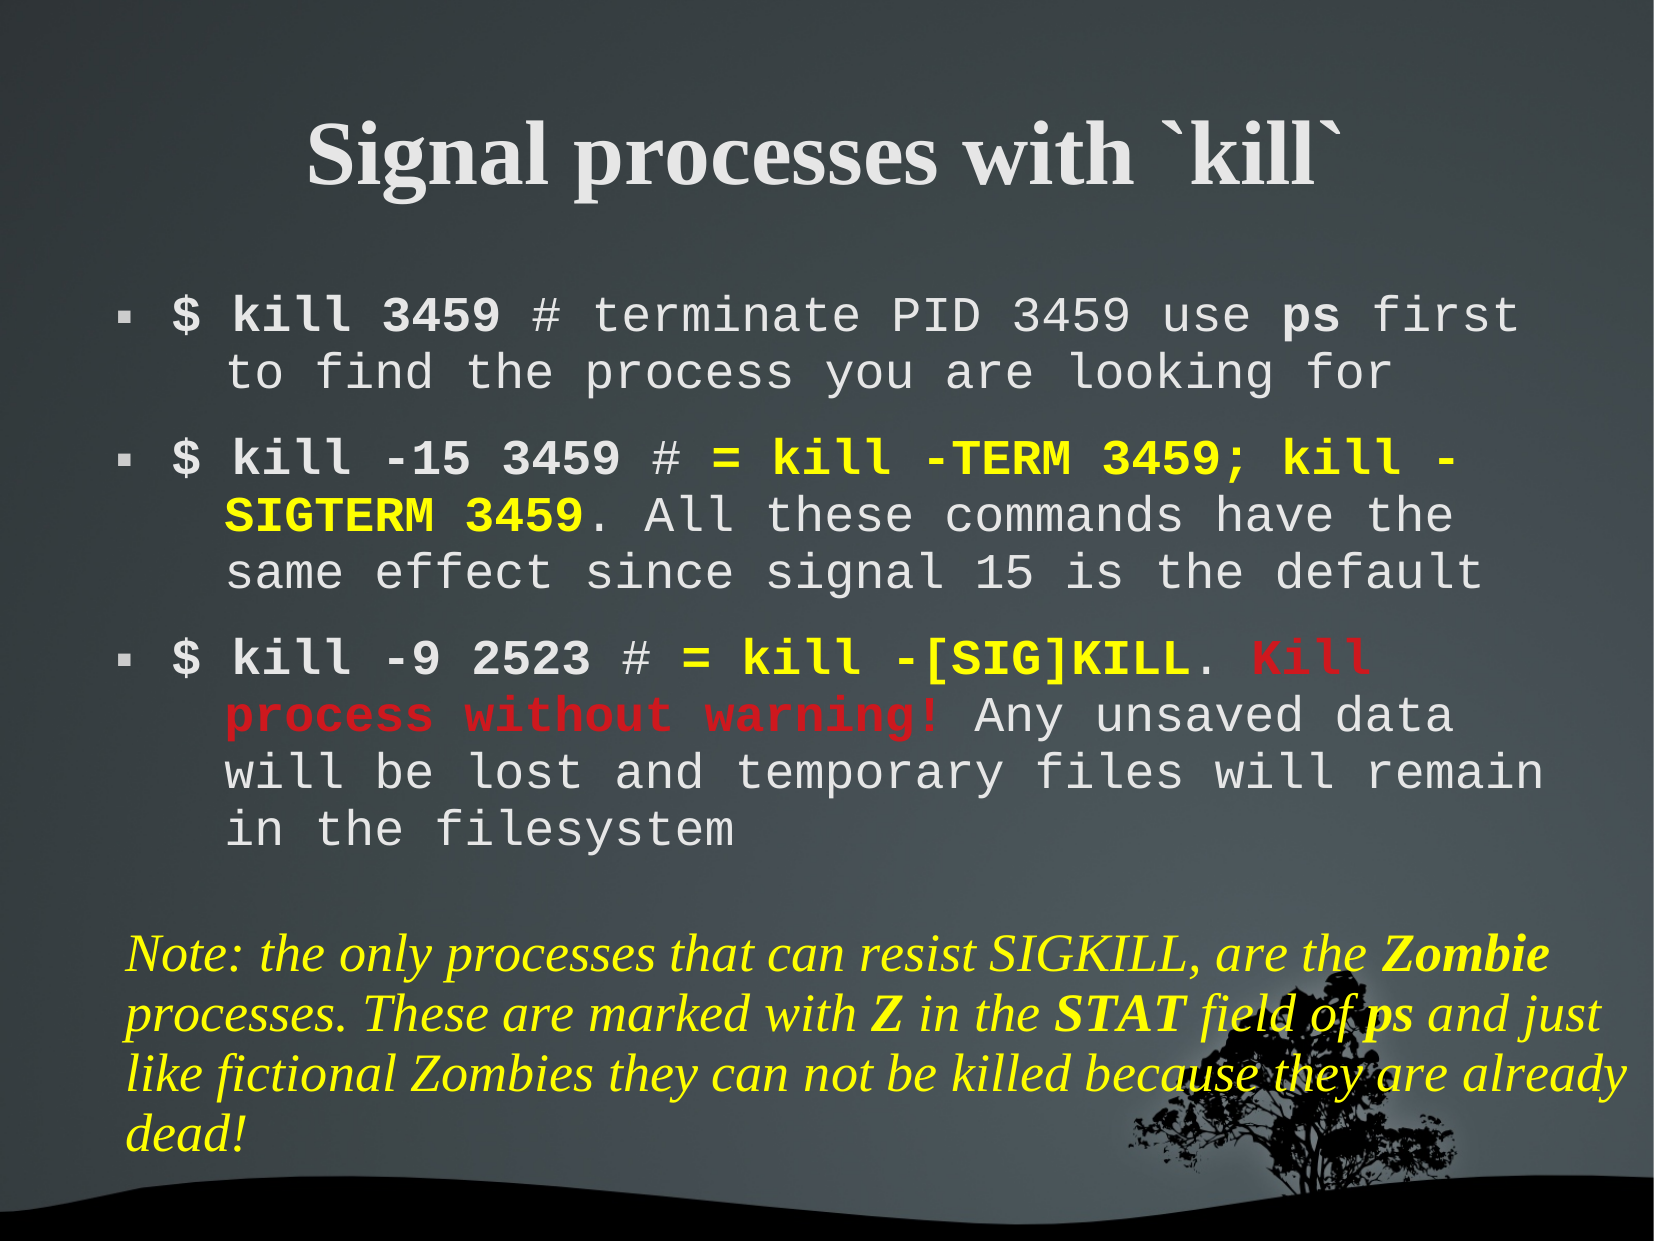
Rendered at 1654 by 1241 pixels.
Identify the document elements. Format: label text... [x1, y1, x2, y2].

text_box Note: the only processes that can resist SIGKILL, are the Zombie processes. These are marked with Z in the STAT field of ps and just like fictional Zombies they can not be killed because they are already dead! [54, 922, 1630, 1164]
picture [0, 0, 1654, 1241]
list $ kill 3459 # terminate PID 3459 use ps first to find the process you are looking for $ kill -15 3459 # = kill -TERM 3459; kill -SIGTERM 3459. All these commands have the same effect since signal 15 is the default $ kill -9 2523 # = kill -[SIG]KILL. Kill process without warning! Any unsaved data will be lost and temporary files will remain in the filesystem [82, 290, 1571, 922]
title Signal processes with `kill` [82, 33, 1571, 274]
